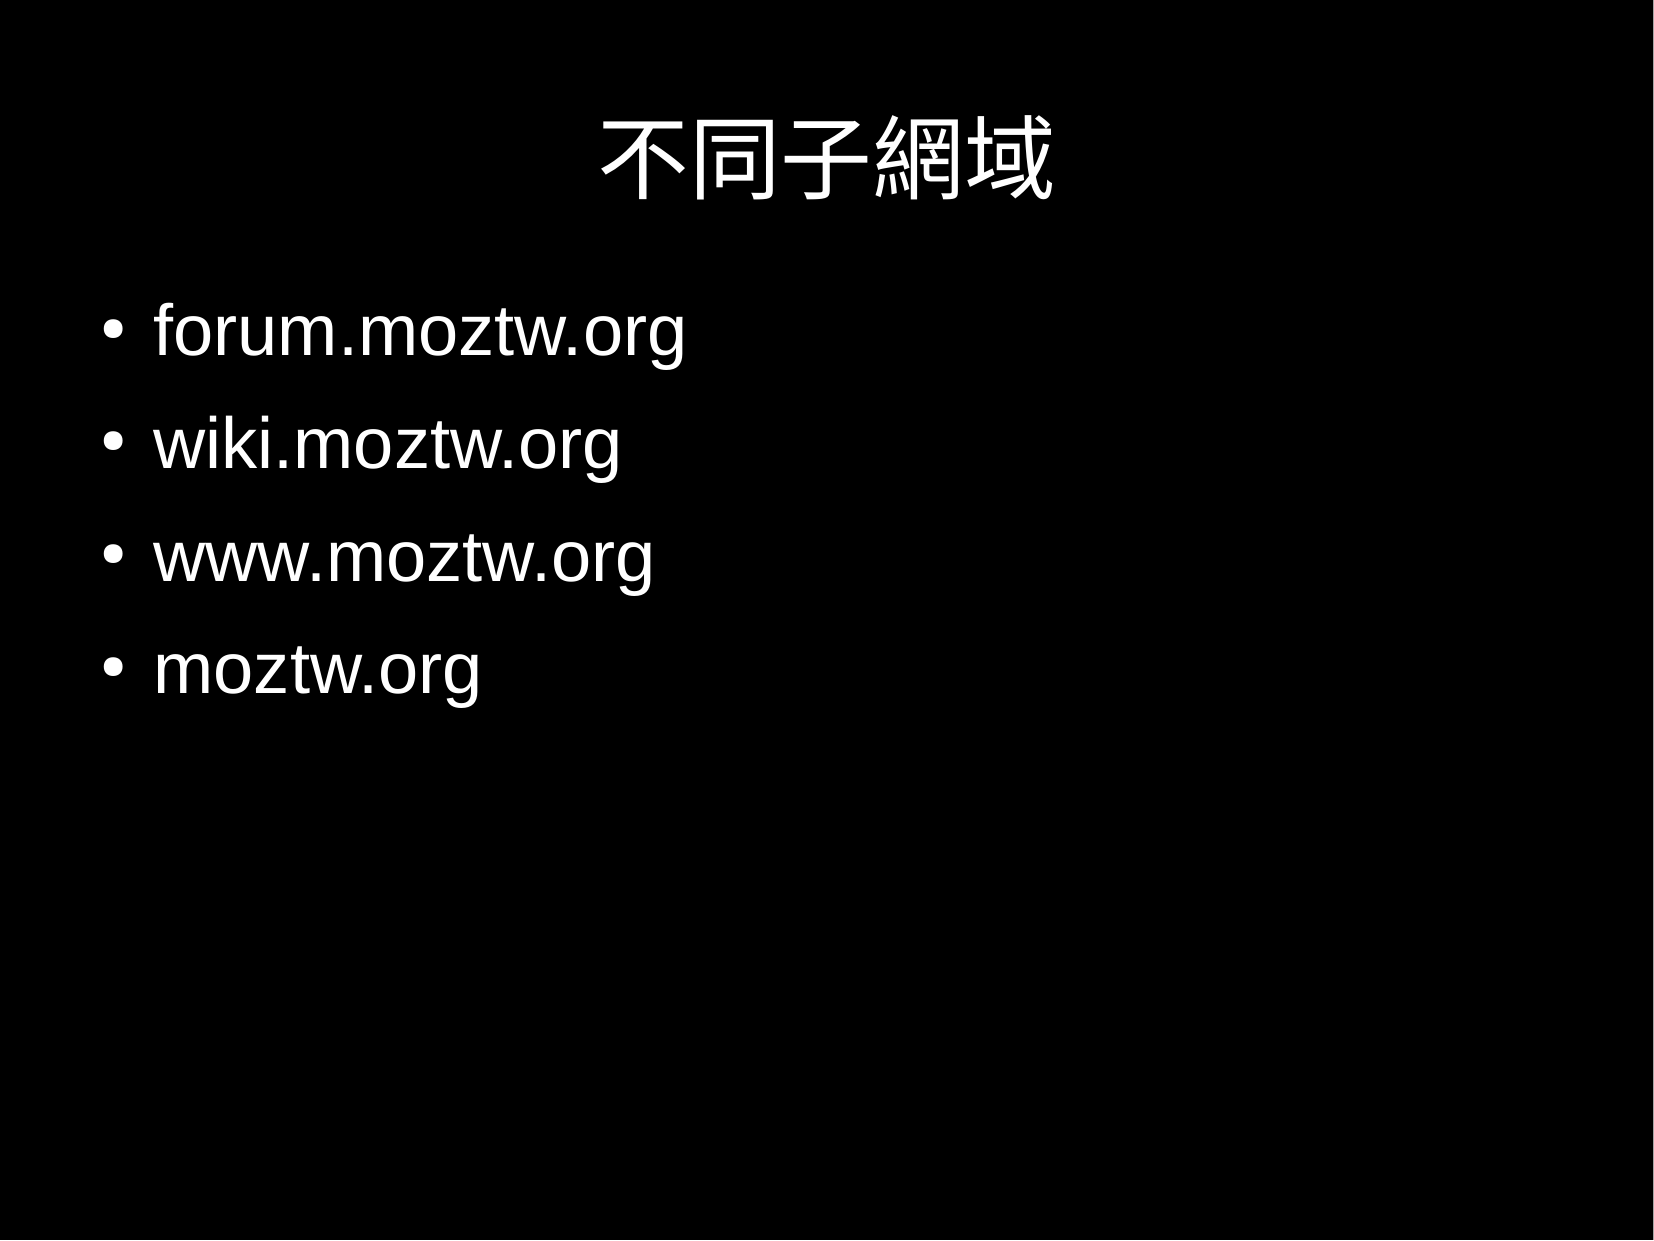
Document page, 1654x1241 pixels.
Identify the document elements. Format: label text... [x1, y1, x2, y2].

title 不同子網域 [82, 49, 1571, 257]
list forum.moztw.org wiki.moztw.org www.moztw.org moztw.org [82, 290, 1571, 1010]
